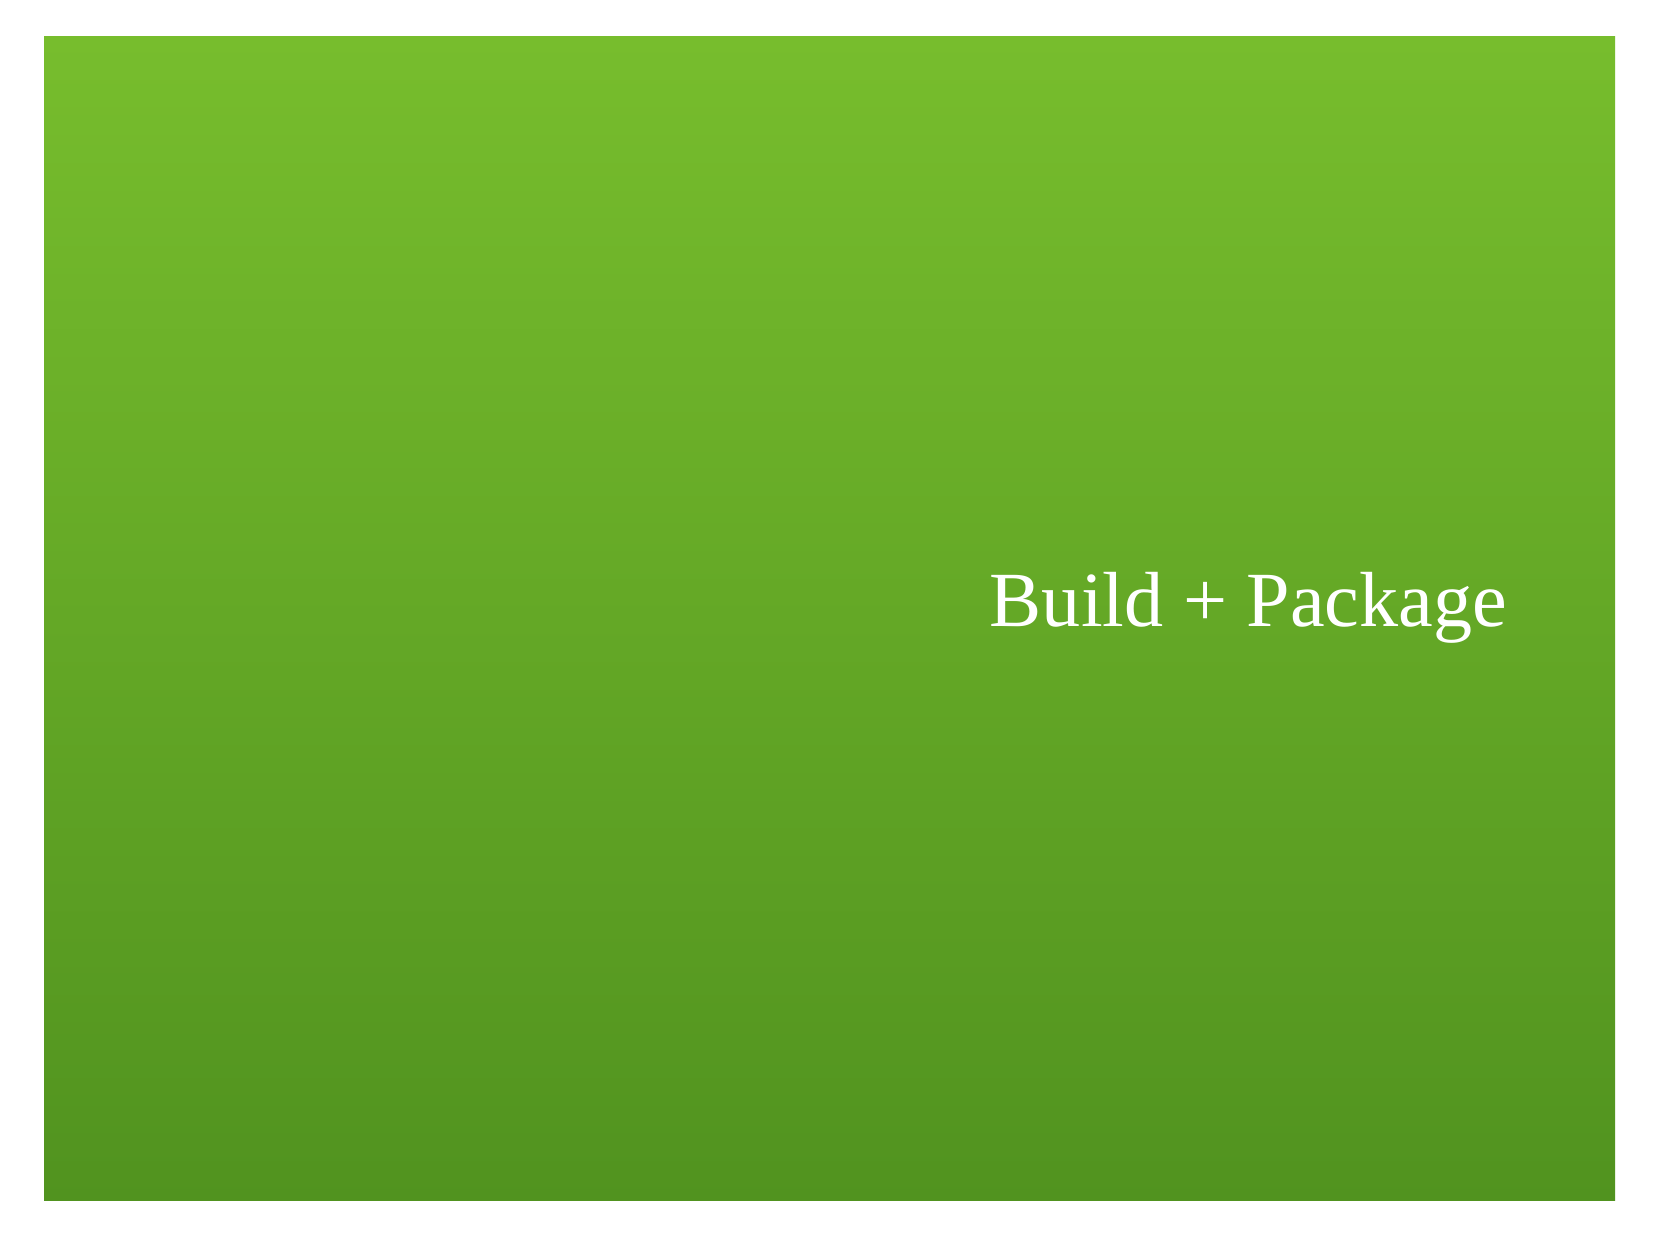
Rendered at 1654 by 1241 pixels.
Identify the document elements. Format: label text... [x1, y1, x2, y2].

title Build + Package [148, 496, 1509, 704]
